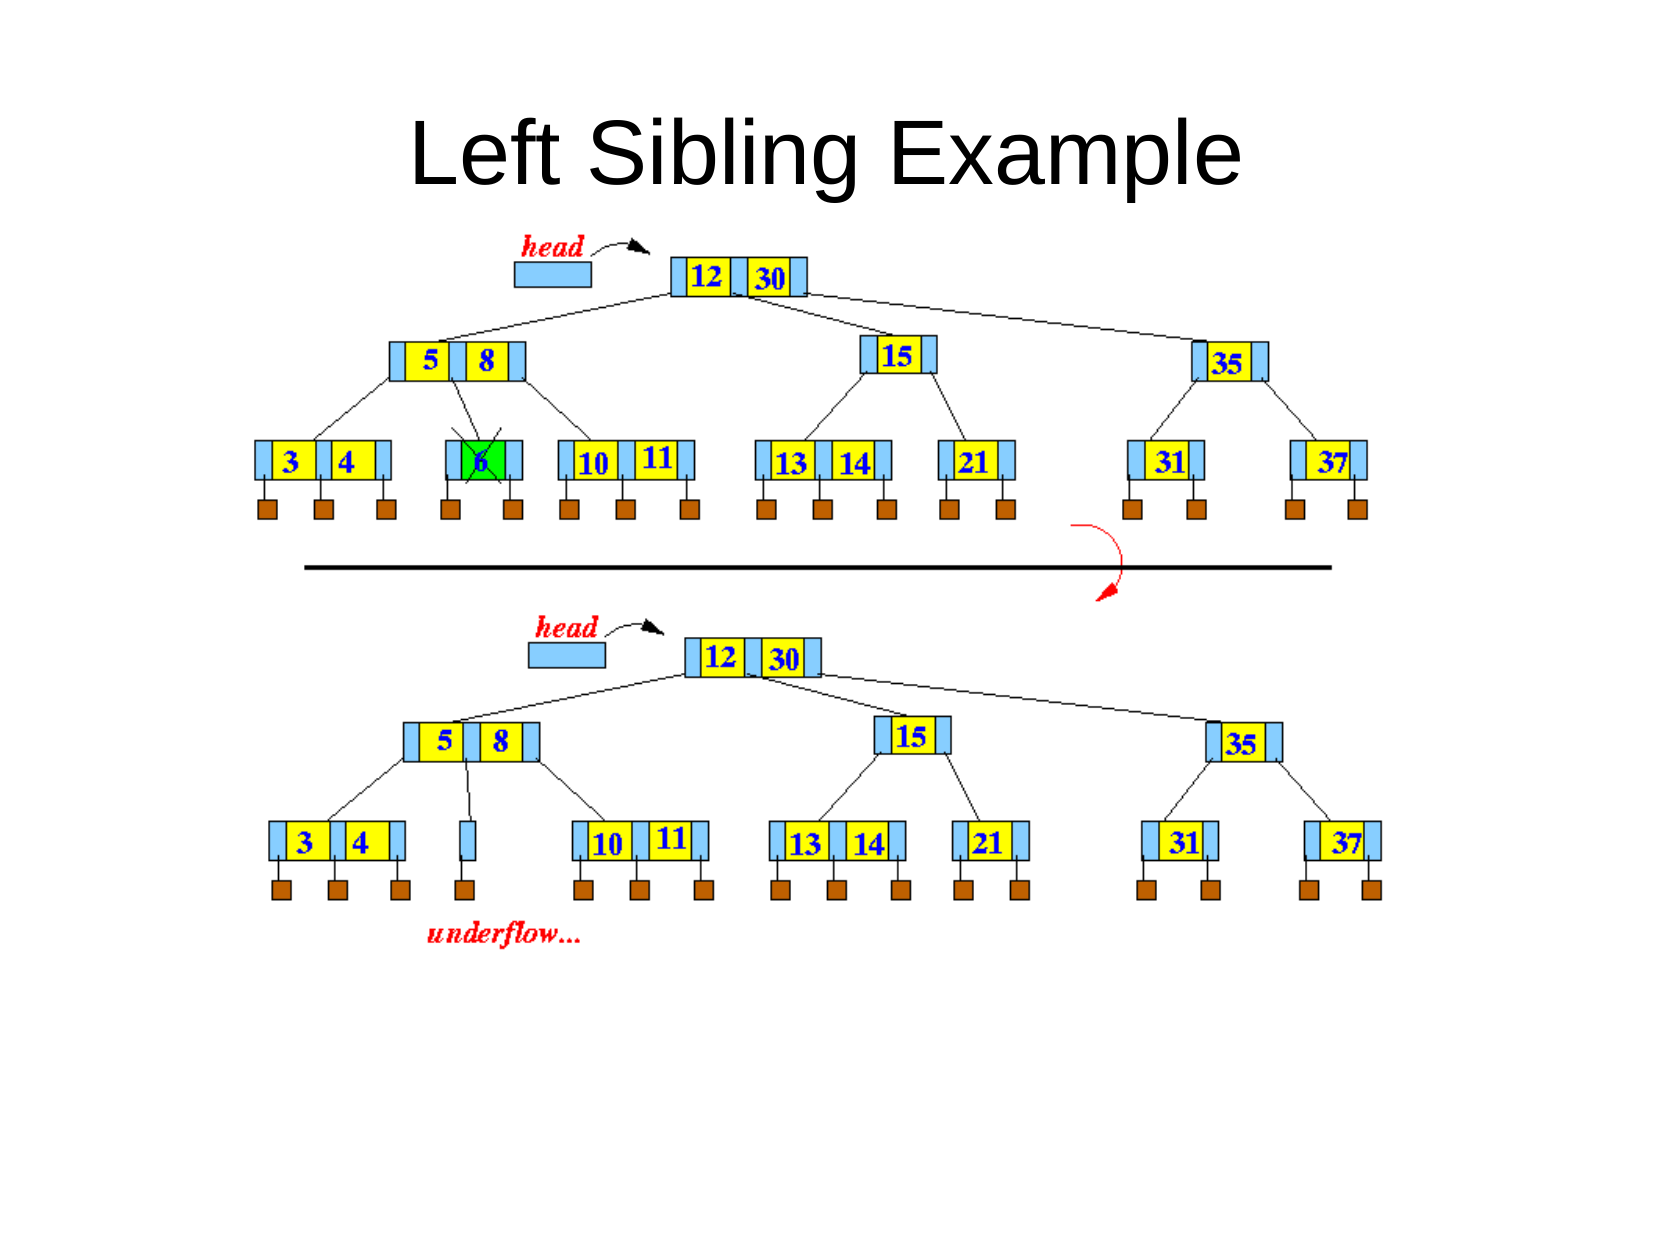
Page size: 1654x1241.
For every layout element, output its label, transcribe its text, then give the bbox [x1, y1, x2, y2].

picture [217, 224, 1426, 954]
title Left Sibling Example [82, 56, 1571, 250]
